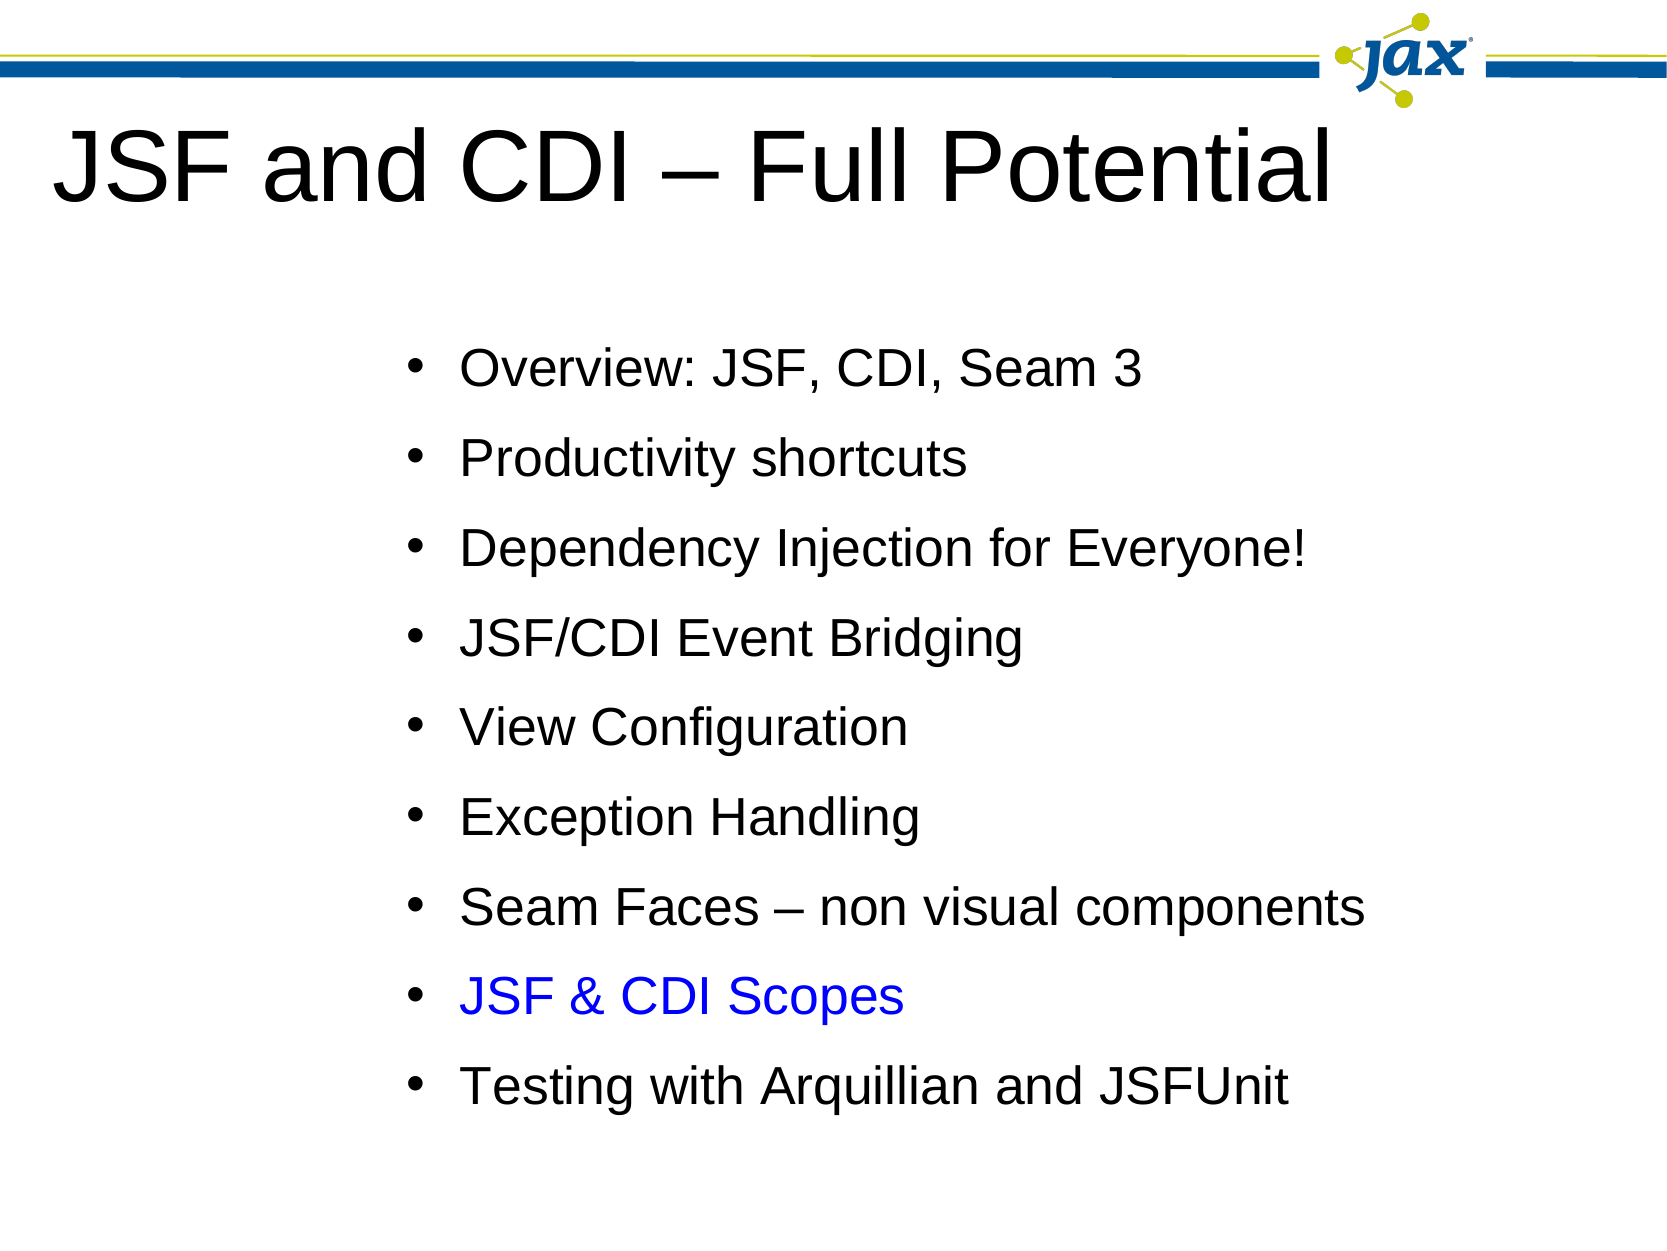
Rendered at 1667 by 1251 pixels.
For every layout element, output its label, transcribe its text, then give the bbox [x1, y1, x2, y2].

title JSF and CDI – Full Potential [37, 91, 1651, 230]
list Overview: JSF, CDI, Seam 3 Productivity shortcuts Dependency Injection for Everyone! JSF/CDI Event Bridging View Configuration Exception Handling Seam Faces – non visual components JSF & CDI Scopes Testing with Arquillian and JSFUnit [37, 300, 1613, 1126]
picture [1335, 13, 1473, 91]
